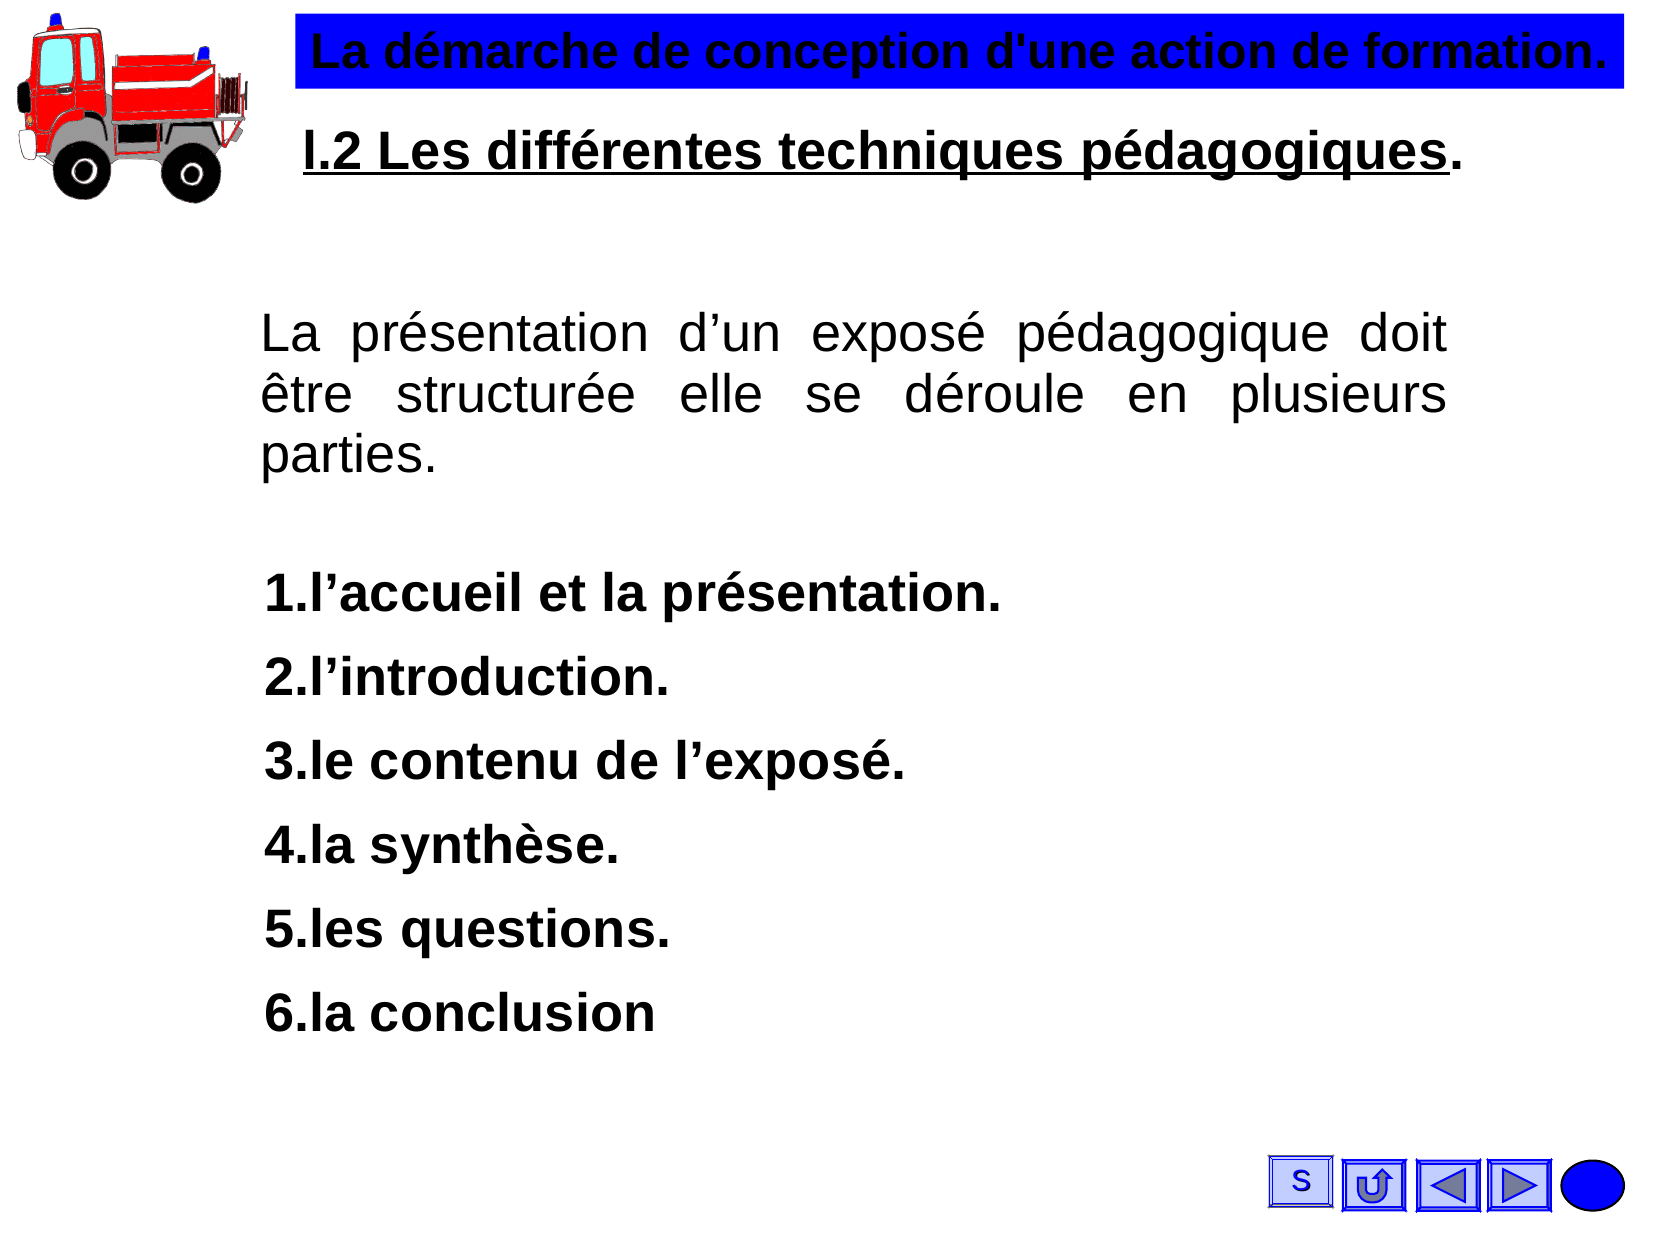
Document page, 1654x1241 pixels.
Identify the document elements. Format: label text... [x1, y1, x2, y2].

text_box l.2 Les différentes techniques pédagogiques. [287, 112, 1481, 189]
text_box La démarche de conception d'une action de formation. [295, 13, 1625, 89]
list La présentation d’un exposé pédagogique doit être structurée elle se déroule en plusieurs parties. 1.l’accueil et la présentation. 2.l’introduction. 3.le contenu de l’exposé. 4.la synthèse. 5.les questions. 6.la conclusion [189, 295, 1465, 1241]
picture [8, 8, 257, 216]
text_box [1561, 1160, 1625, 1211]
